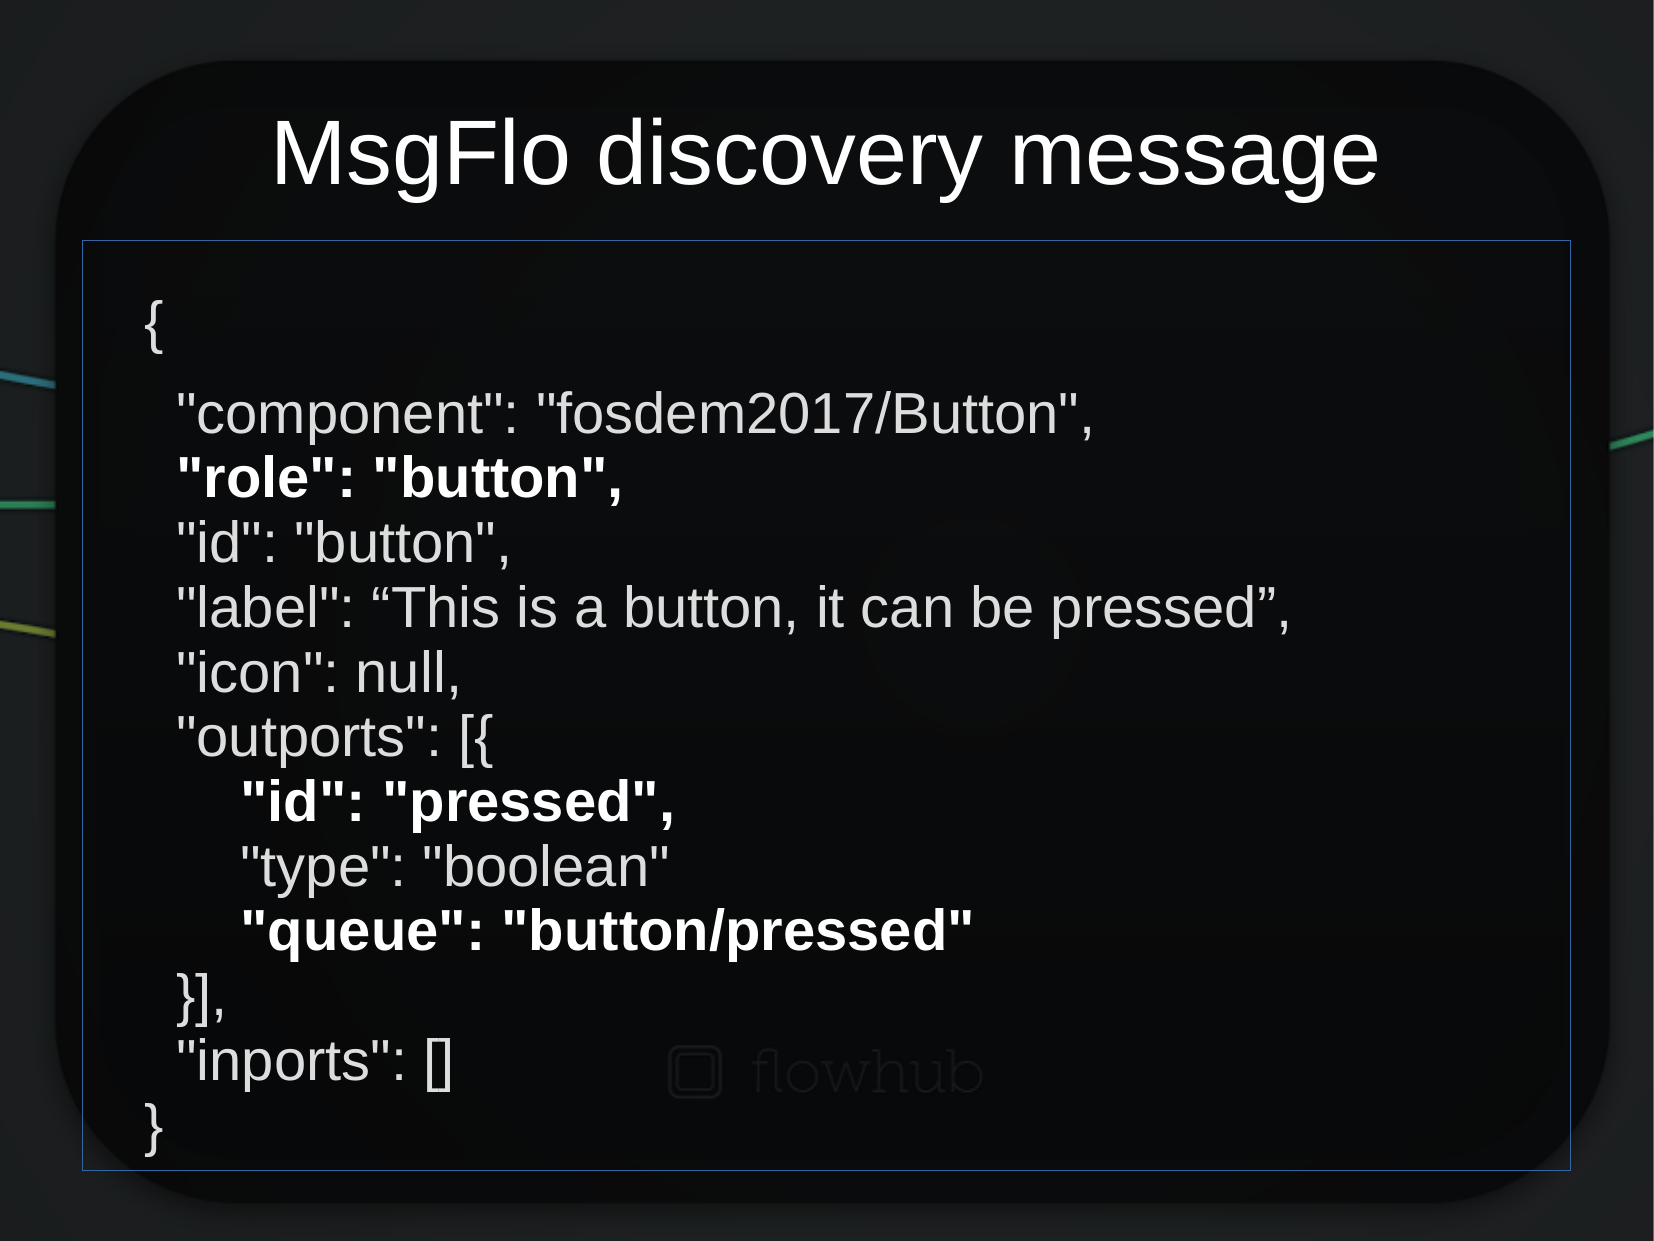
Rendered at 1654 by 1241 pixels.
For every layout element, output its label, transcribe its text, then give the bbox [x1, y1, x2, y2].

title MsgFlo discovery message [82, 49, 1571, 240]
picture [0, 0, 1654, 1241]
text_box [82, 240, 1571, 1171]
